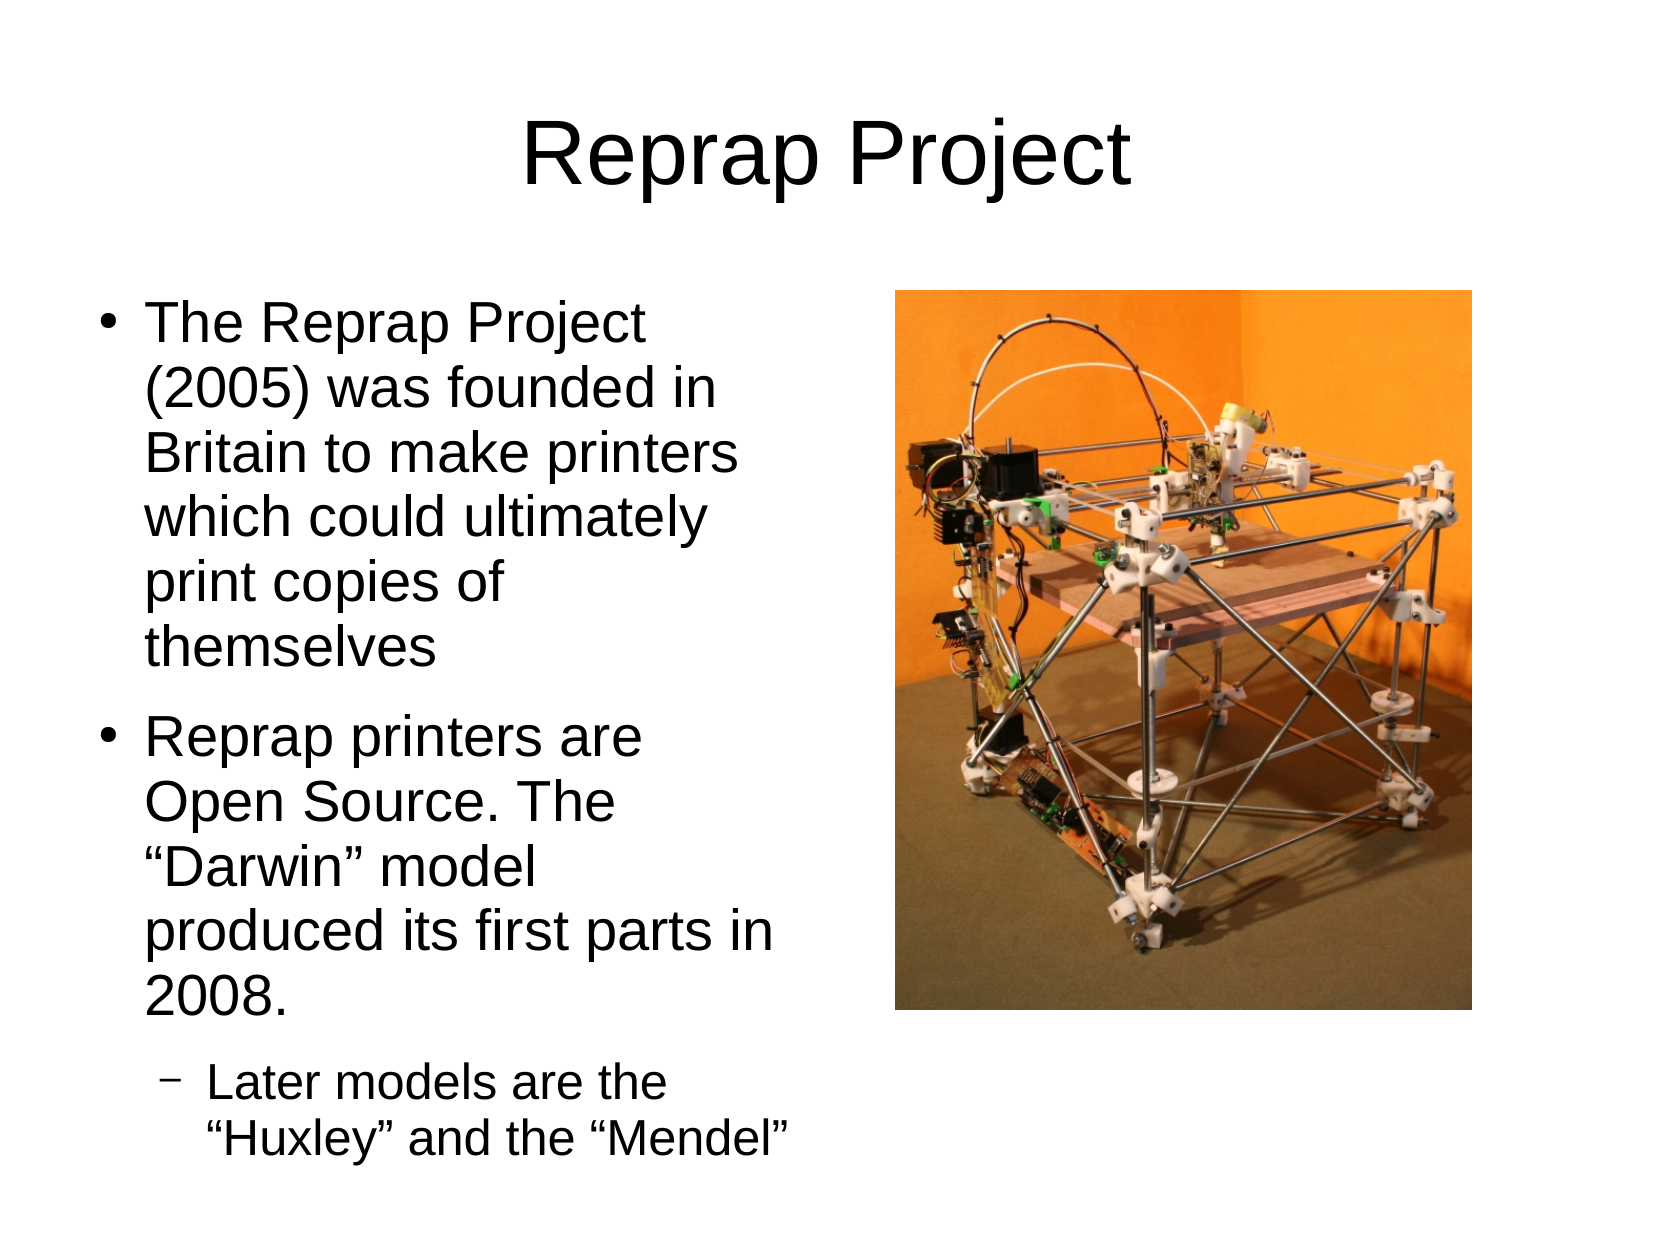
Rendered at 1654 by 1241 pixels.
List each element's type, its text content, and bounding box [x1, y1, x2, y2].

title Reprap Project [82, 49, 1571, 257]
picture [895, 290, 1472, 1010]
list The Reprap Project (2005) was founded in Britain to make printers which could ultimately print copies of themselves Reprap printers are Open Source. The “Darwin” model produced its first parts in 2008. Later models are the “Huxley” and the “Mendel” [82, 290, 793, 1231]
